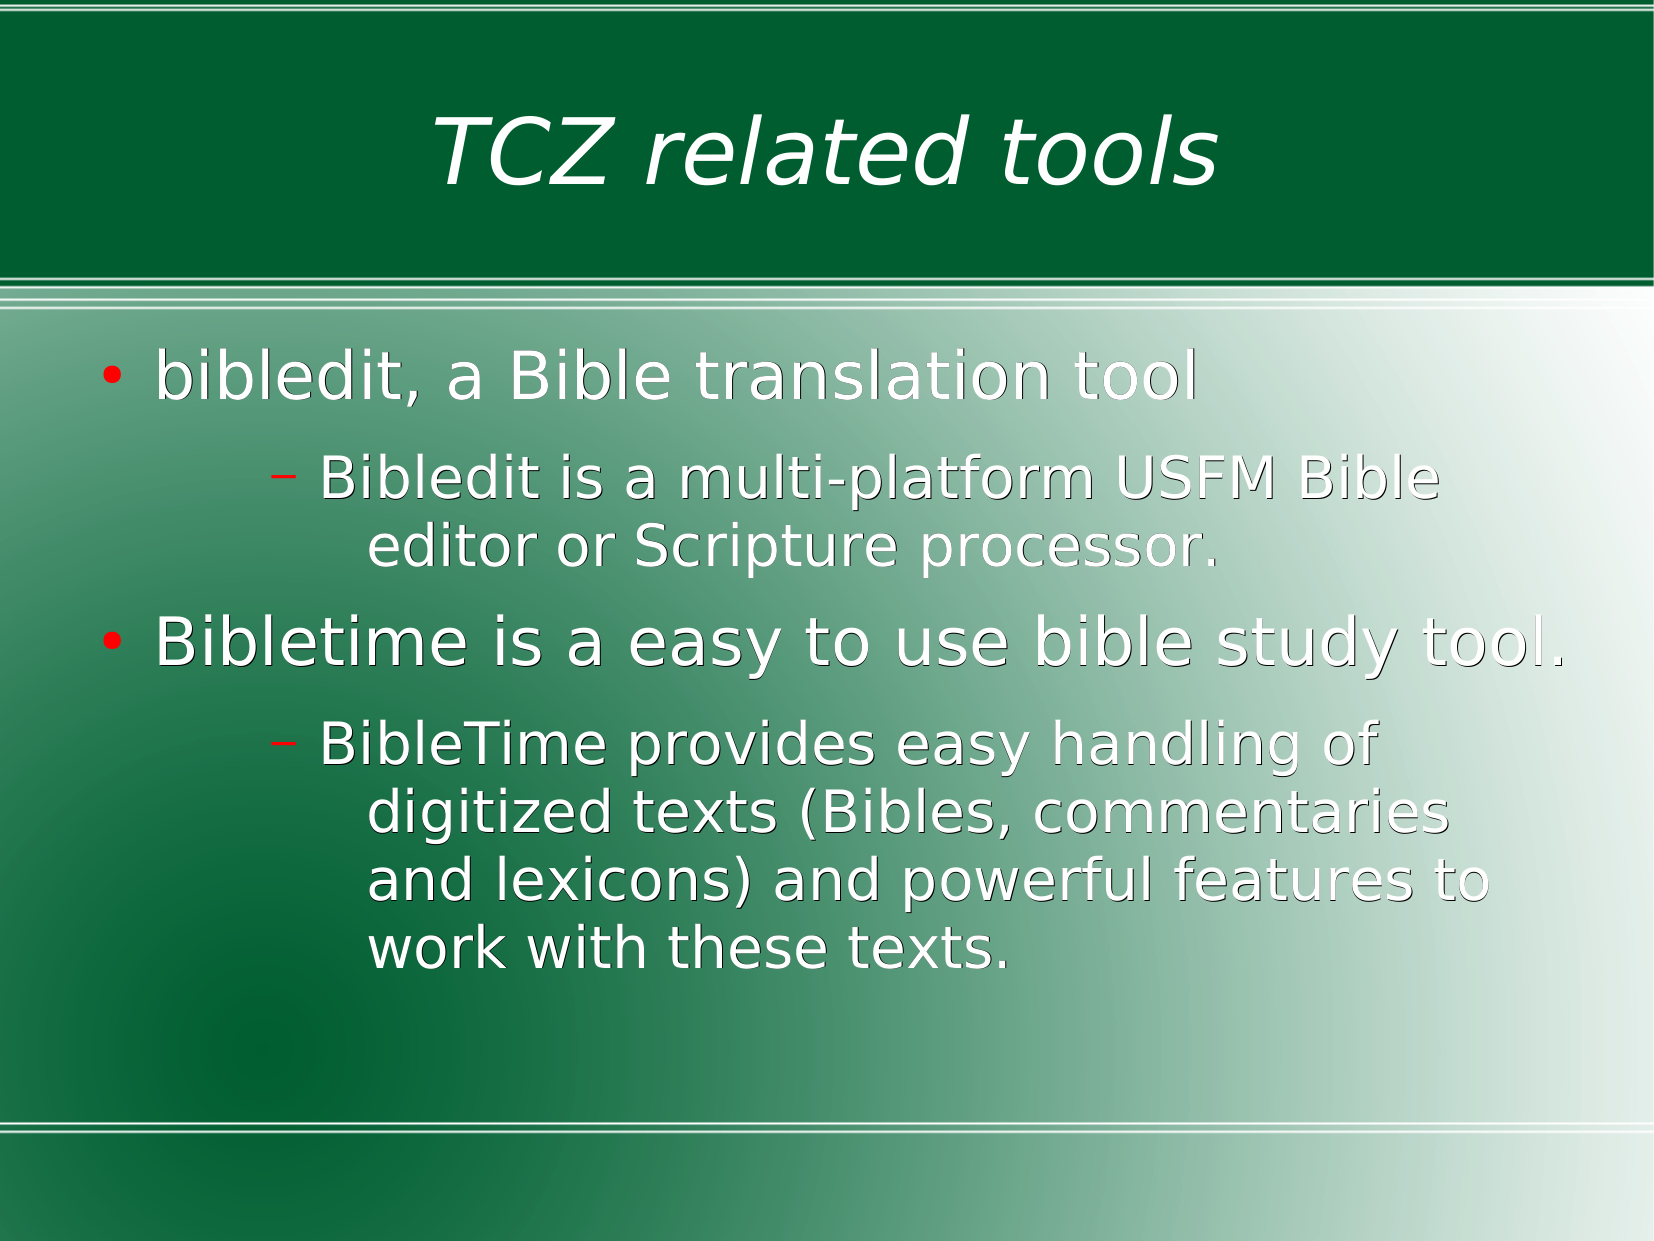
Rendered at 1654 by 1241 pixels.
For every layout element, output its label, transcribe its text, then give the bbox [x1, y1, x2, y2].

title TCZ related tools [82, 56, 1571, 250]
picture [0, 0, 1654, 1241]
list bibledit, a Bible translation tool Bibledit is a multi-platform USFM Bible editor or Scripture processor. Bibletime is a easy to use bible study tool. BibleTime provides easy handling of digitized texts (Bibles, commentaries and lexicons) and powerful features to work with these texts. [82, 337, 1571, 1241]
